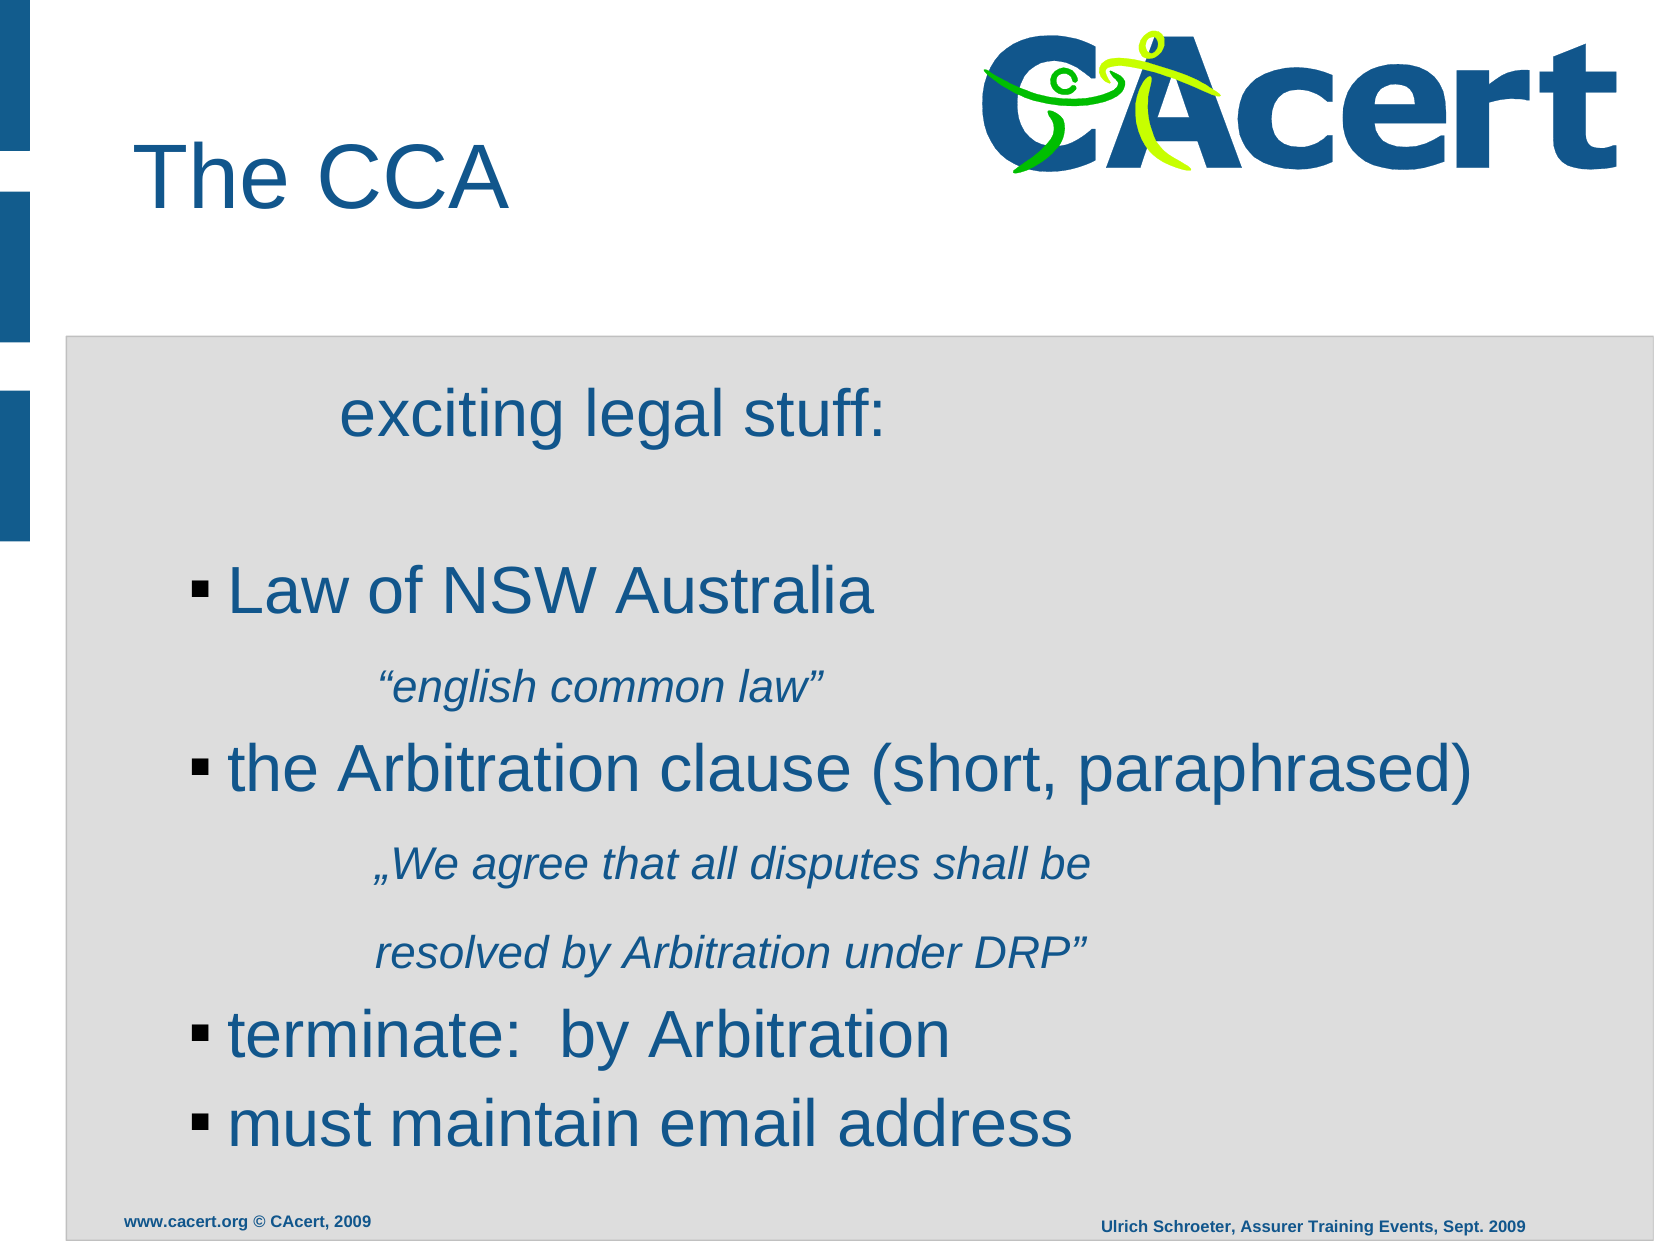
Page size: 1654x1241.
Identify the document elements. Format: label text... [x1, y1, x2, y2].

text_box The CCA [118, 118, 526, 239]
text_box exciting legal stuff: Law of NSW Australia “english common law” the Arbitration clause (short, paraphrased) „We agree that all disputes shall be resolved by Arbitration under DRP” terminate: by Arbitration must maintain email address [177, 354, 1654, 1168]
